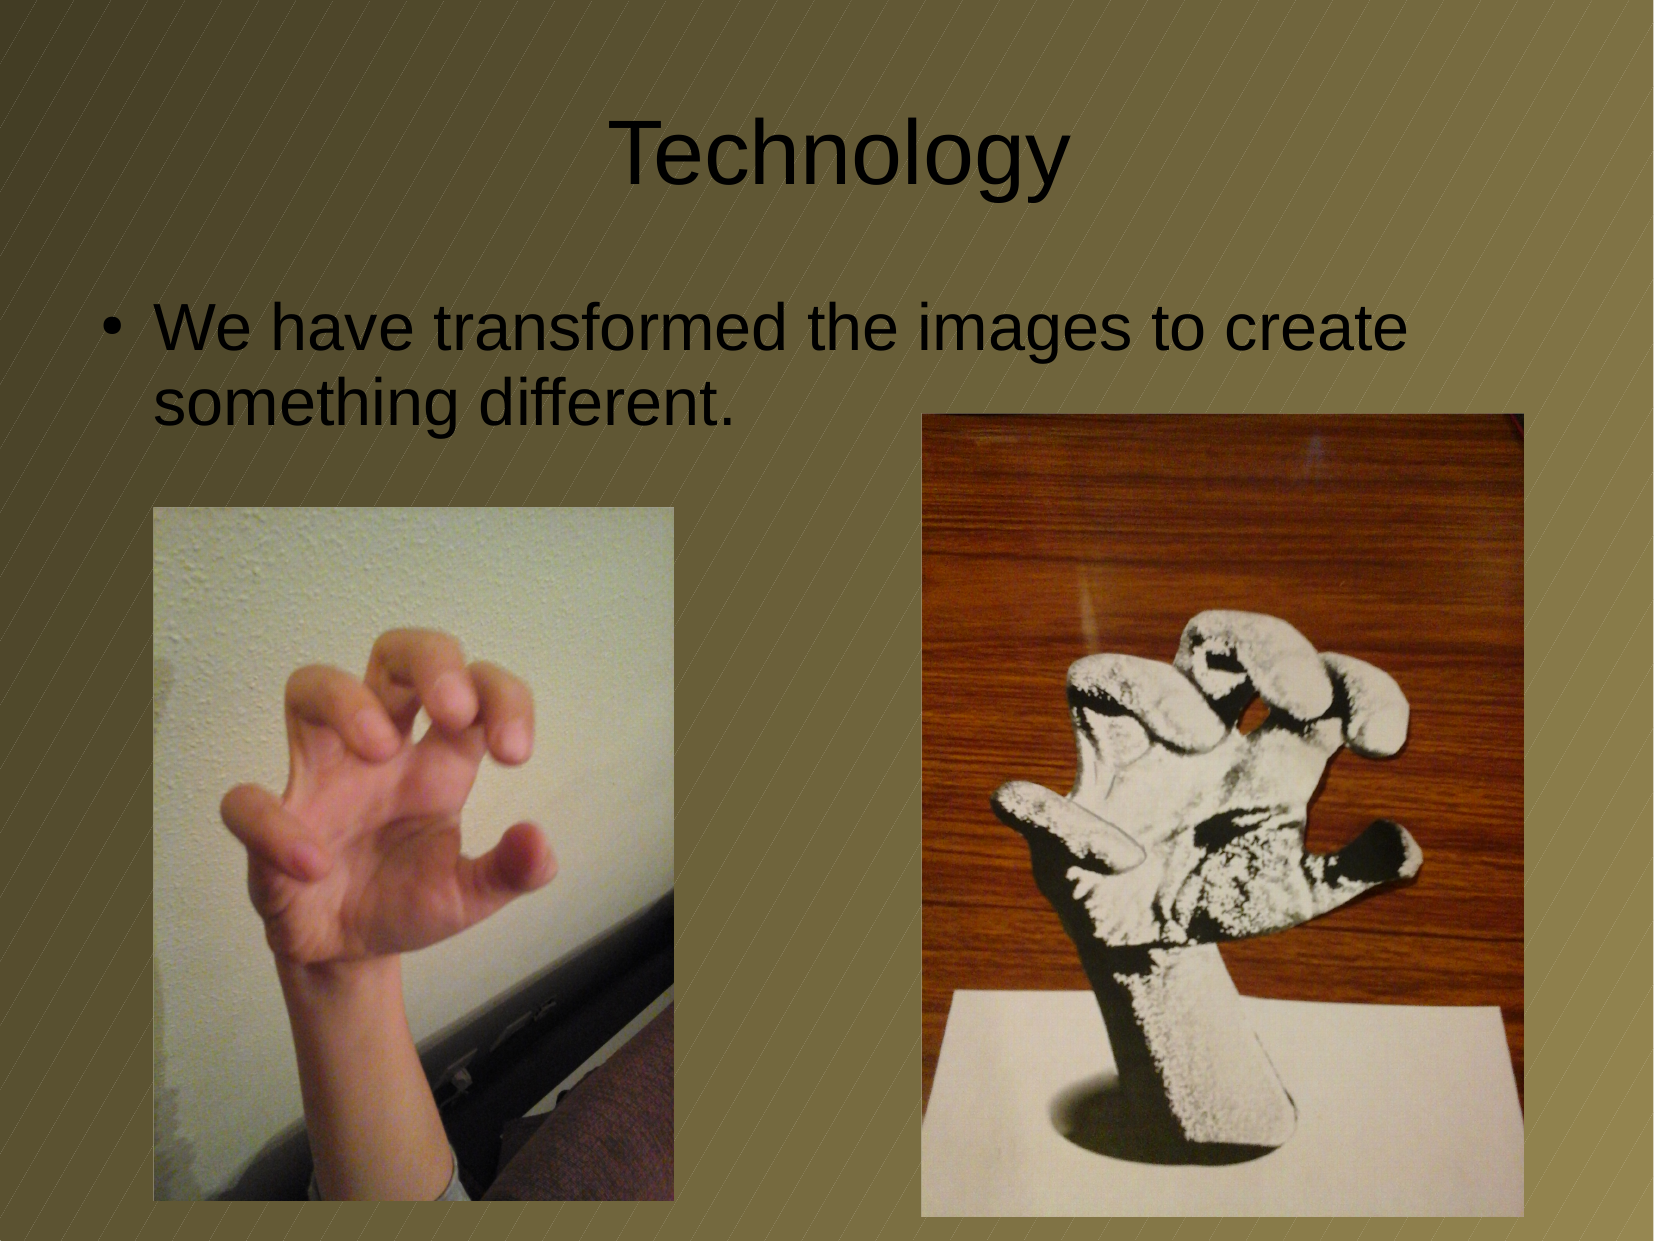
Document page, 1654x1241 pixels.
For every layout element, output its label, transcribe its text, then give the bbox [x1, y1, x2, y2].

title Technology [82, 49, 1571, 257]
picture [153, 507, 674, 1201]
picture [921, 413, 1524, 1217]
list We have transformed the images to create something different. [82, 290, 1571, 1010]
